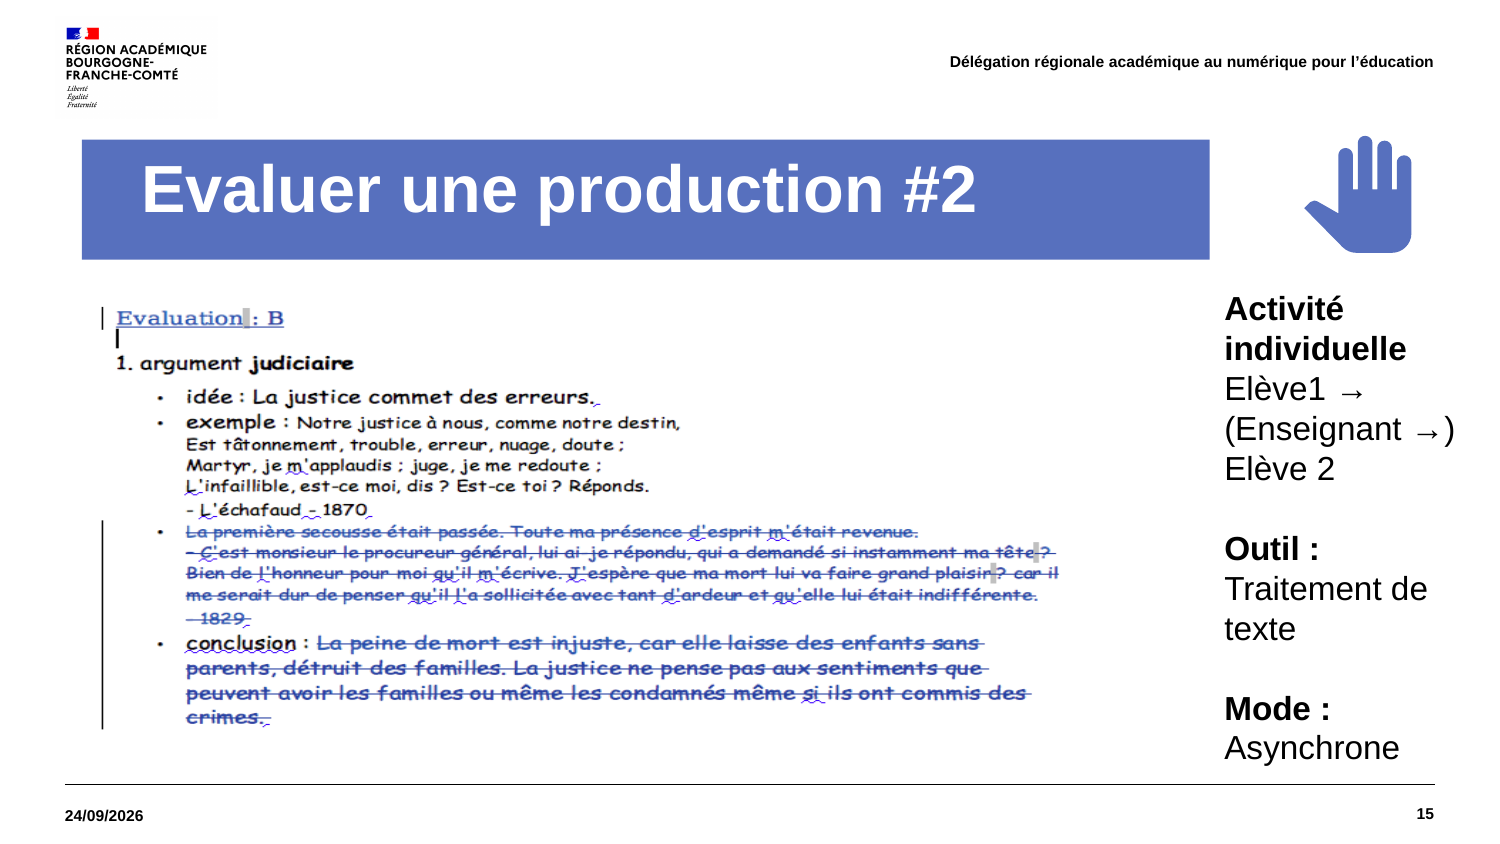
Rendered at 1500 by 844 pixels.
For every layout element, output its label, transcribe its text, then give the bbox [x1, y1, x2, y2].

picture [55, 16, 218, 119]
text_box Evaluer une production #2 [81, 139, 1210, 260]
text_box Activité individuelle Elève1 → (Enseignant →) Elève 2 Outil : Traitement de texte Mode : Asynchrone [1209, 280, 1482, 785]
picture [82, 295, 1146, 761]
text_box Délégation régionale académique au numérique pour l’éducation [470, 32, 1434, 90]
text_box [1304, 135, 1412, 253]
text_box 03/02/2022 [64, 786, 244, 843]
text_box <numéro> [1213, 785, 1434, 843]
